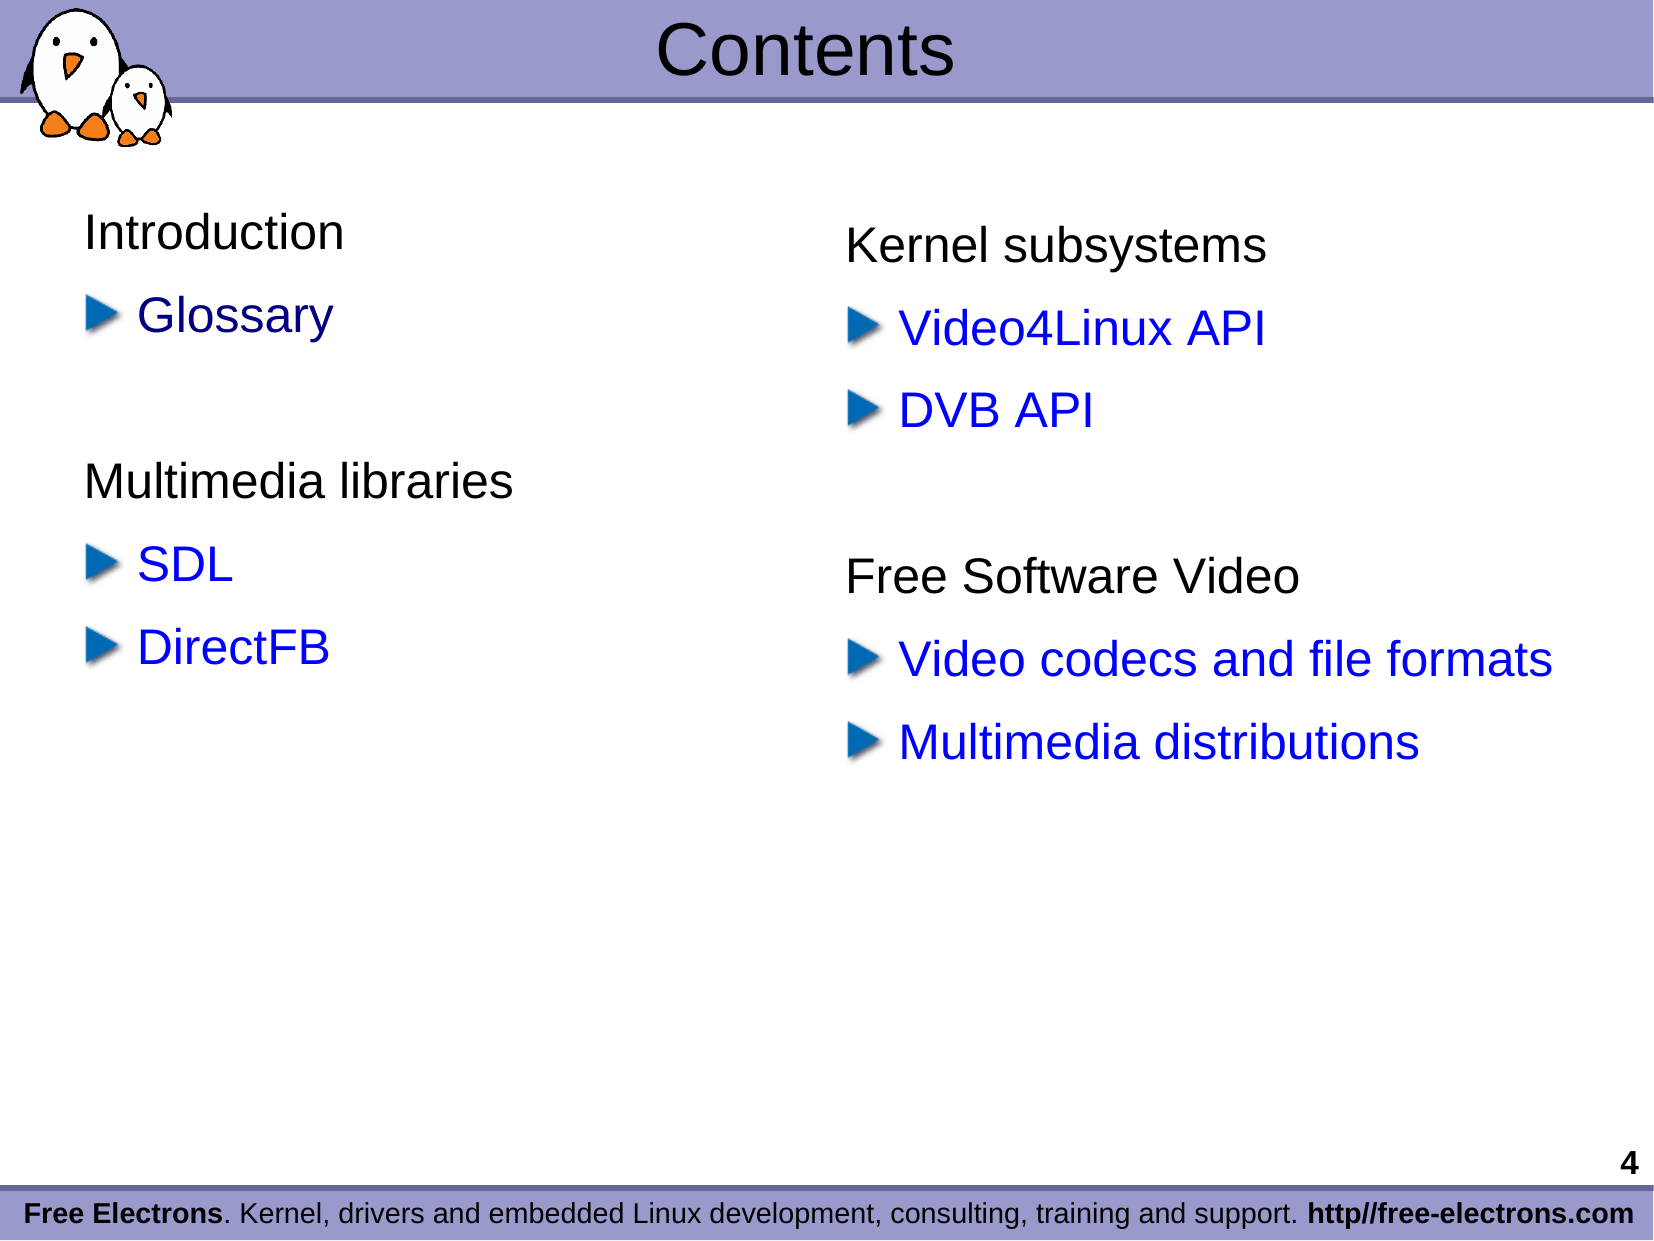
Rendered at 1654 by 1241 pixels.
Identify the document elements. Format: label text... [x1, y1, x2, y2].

title Contents [60, 0, 1551, 100]
picture [20, 8, 172, 147]
list Kernel subsystems Video4Linux API DVB API Free Software Video Video codecs and file formats Multimedia distributions [827, 216, 1607, 1041]
list Introduction Glossary Multimedia libraries SDL DirectFB [65, 204, 755, 1056]
